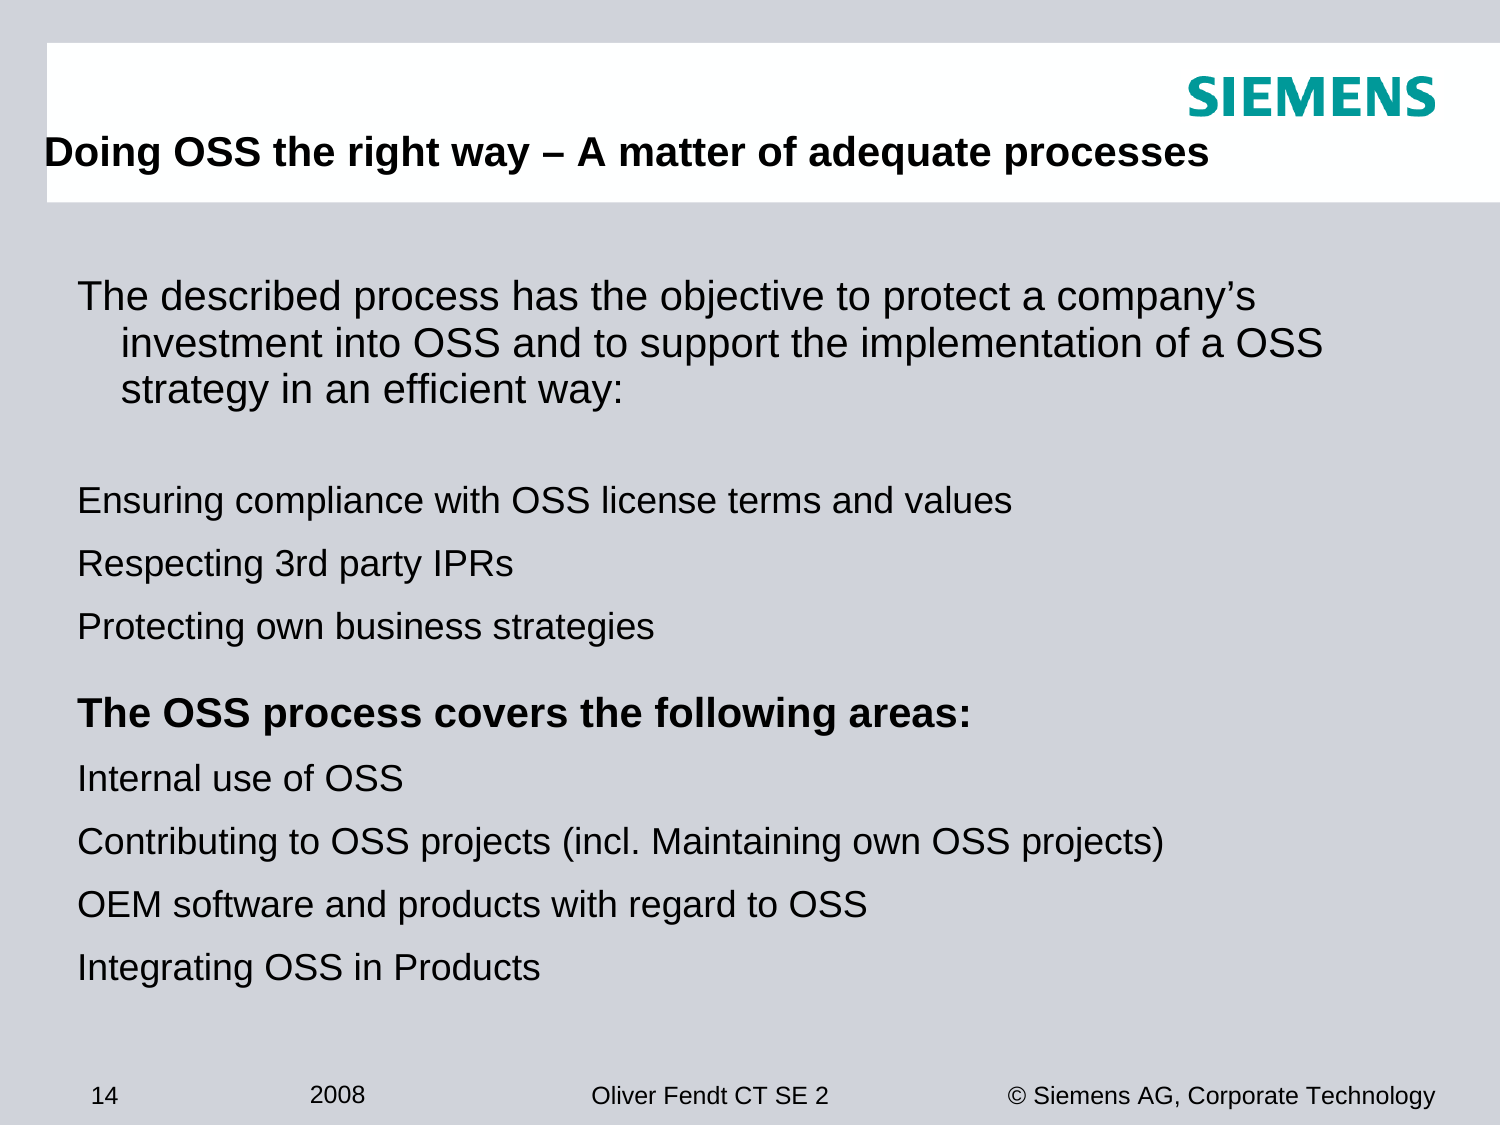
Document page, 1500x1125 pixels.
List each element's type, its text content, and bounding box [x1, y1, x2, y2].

text_box The described process has the objective to protect a company’s investment into OSS and to support the implementation of a OSS strategy in an efficient way: Ensuring compliance with OSS license terms and values Respecting 3rd party IPRs Protecting own business strategies The OSS process covers the following areas: Internal use of OSS Contributing to OSS projects (incl. Maintaining own OSS projects) OEM software and products with regard to OSS Integrating OSS in Products [77, 272, 1430, 989]
title Doing OSS the right way – A matter of adequate processes [43, 42, 1465, 176]
